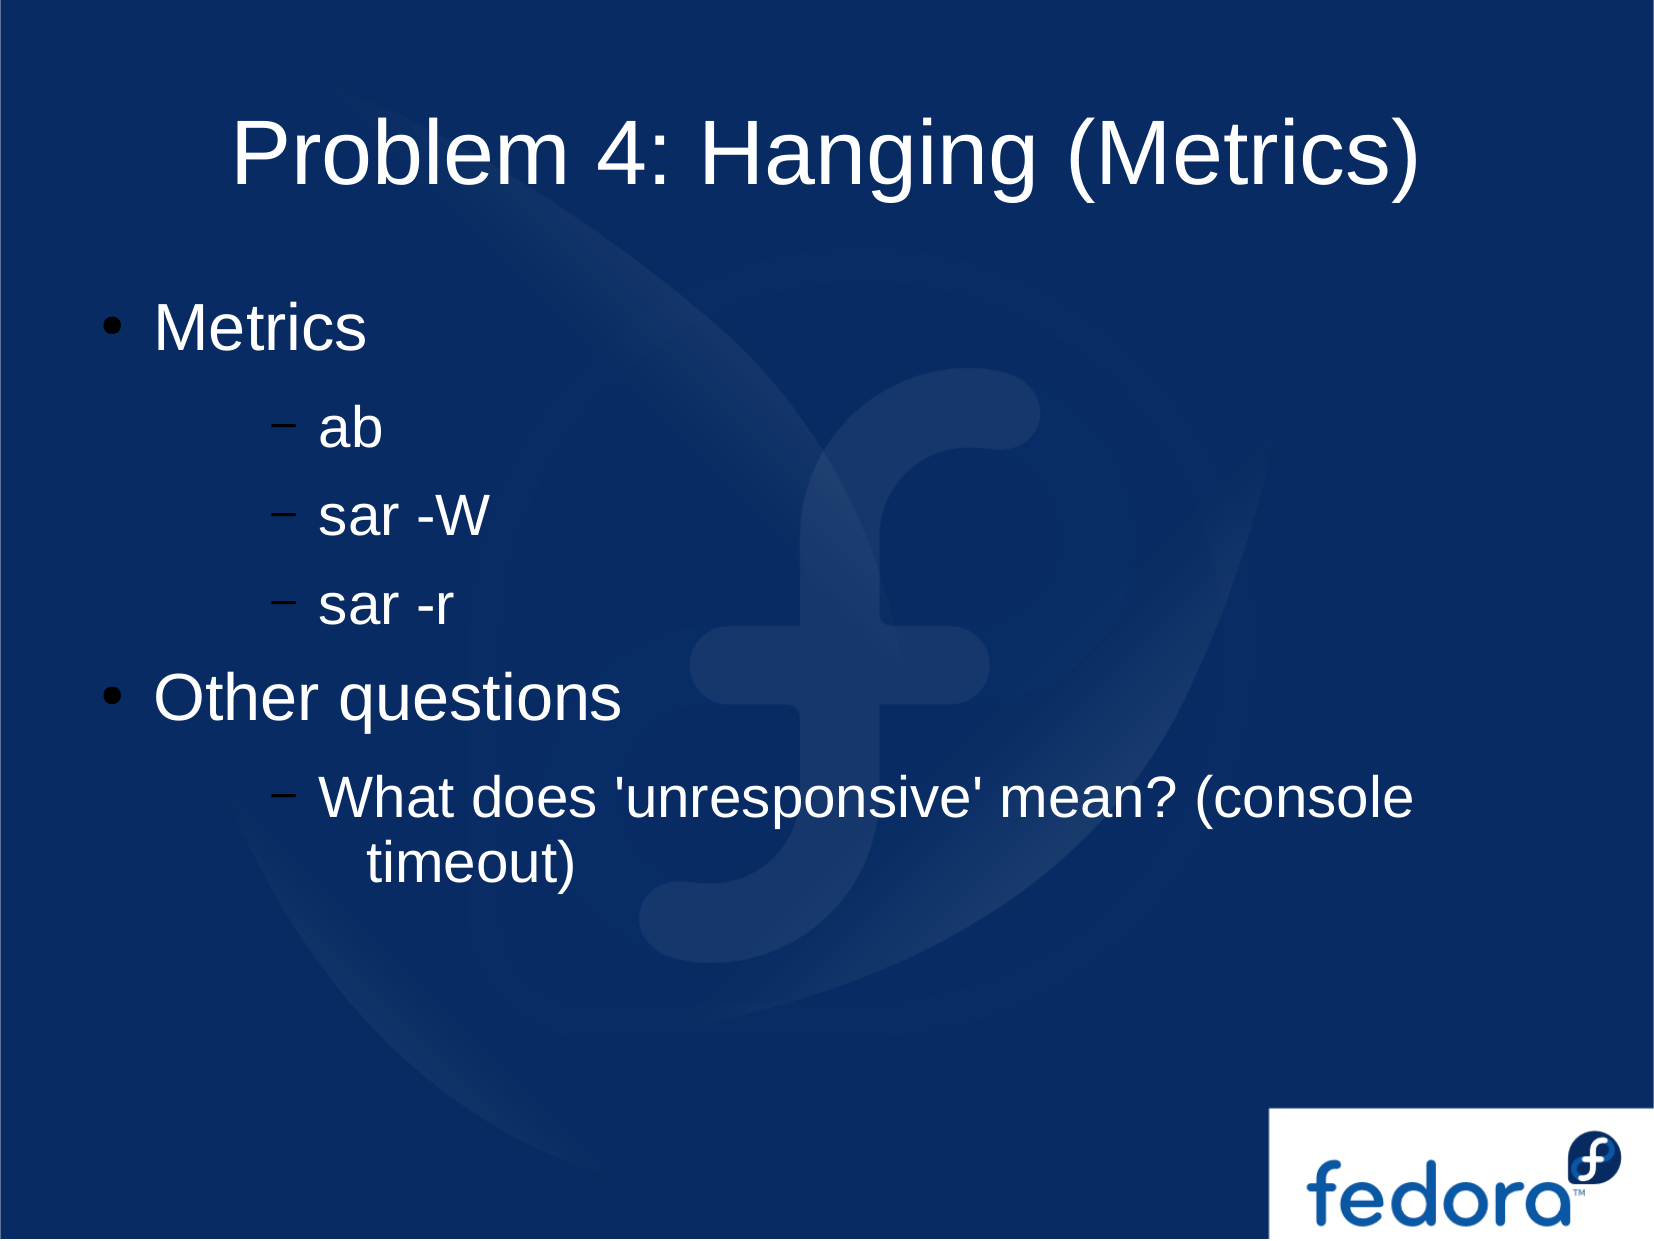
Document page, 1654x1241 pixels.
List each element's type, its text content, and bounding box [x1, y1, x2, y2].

picture [0, 0, 1654, 1239]
title Problem 4: Hanging (Metrics) [82, 56, 1571, 250]
list Metrics ab sar -W sar -r Other questions What does 'unresponsive' mean? (console timeout) [82, 290, 1571, 1094]
